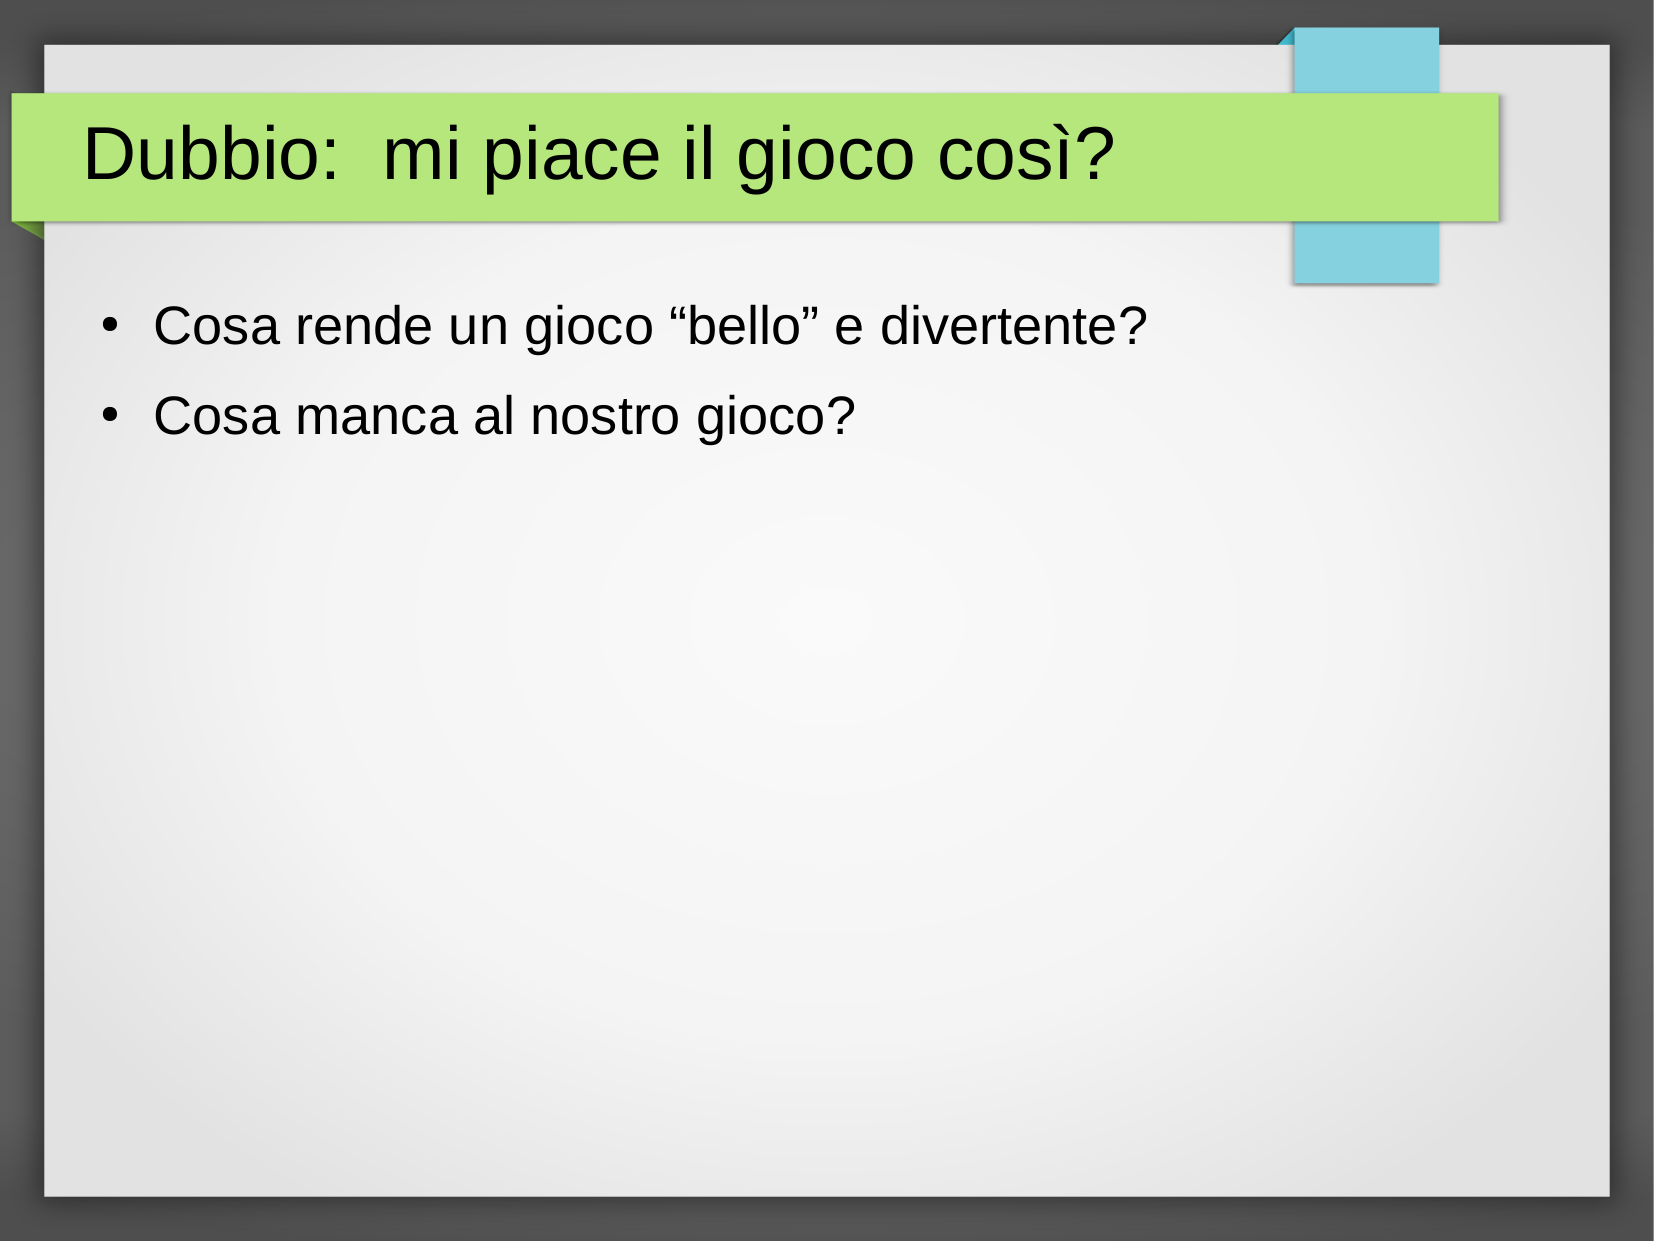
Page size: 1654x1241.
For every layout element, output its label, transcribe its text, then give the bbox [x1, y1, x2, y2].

title Dubbio: mi piace il gioco così? [82, 94, 1264, 213]
list Cosa rende un gioco “bello” e divertente? Cosa manca al nostro gioco? [82, 295, 1571, 1015]
picture [0, 0, 1654, 1241]
